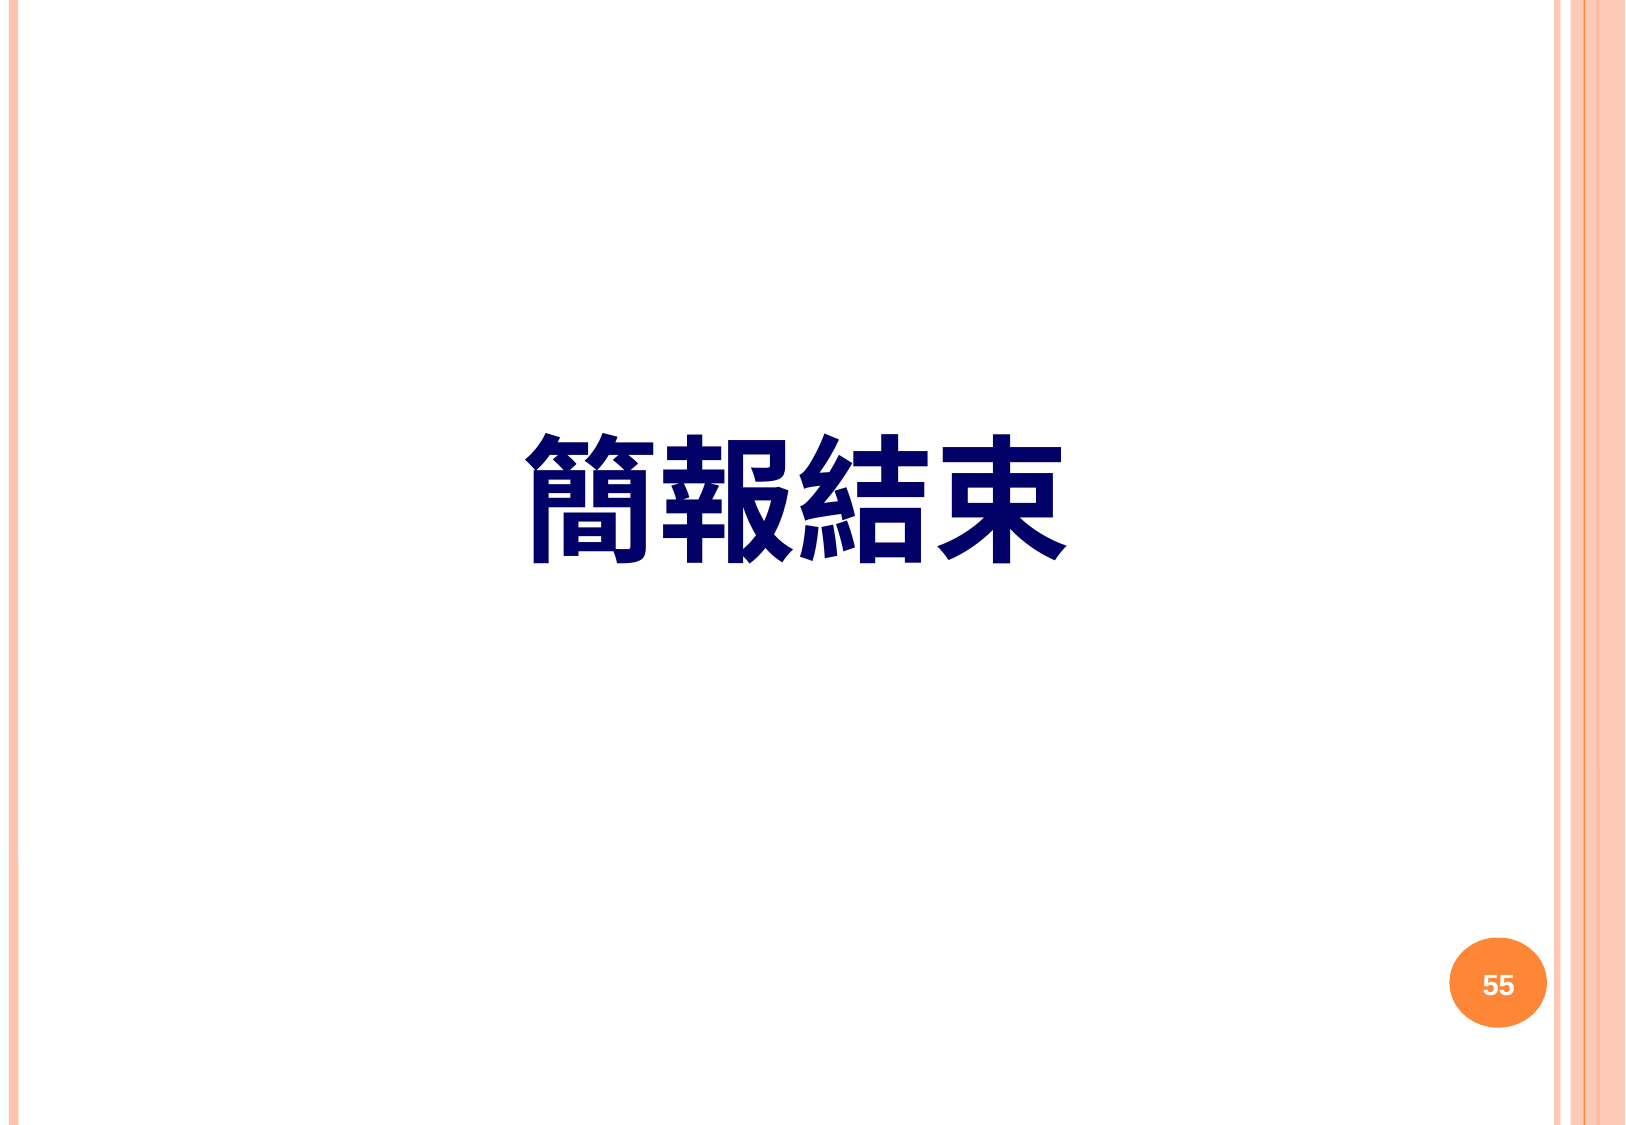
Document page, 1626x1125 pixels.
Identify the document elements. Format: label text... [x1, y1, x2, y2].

text_box 簡報結束 [316, 362, 1276, 586]
text_box [1444, 940, 1553, 1027]
